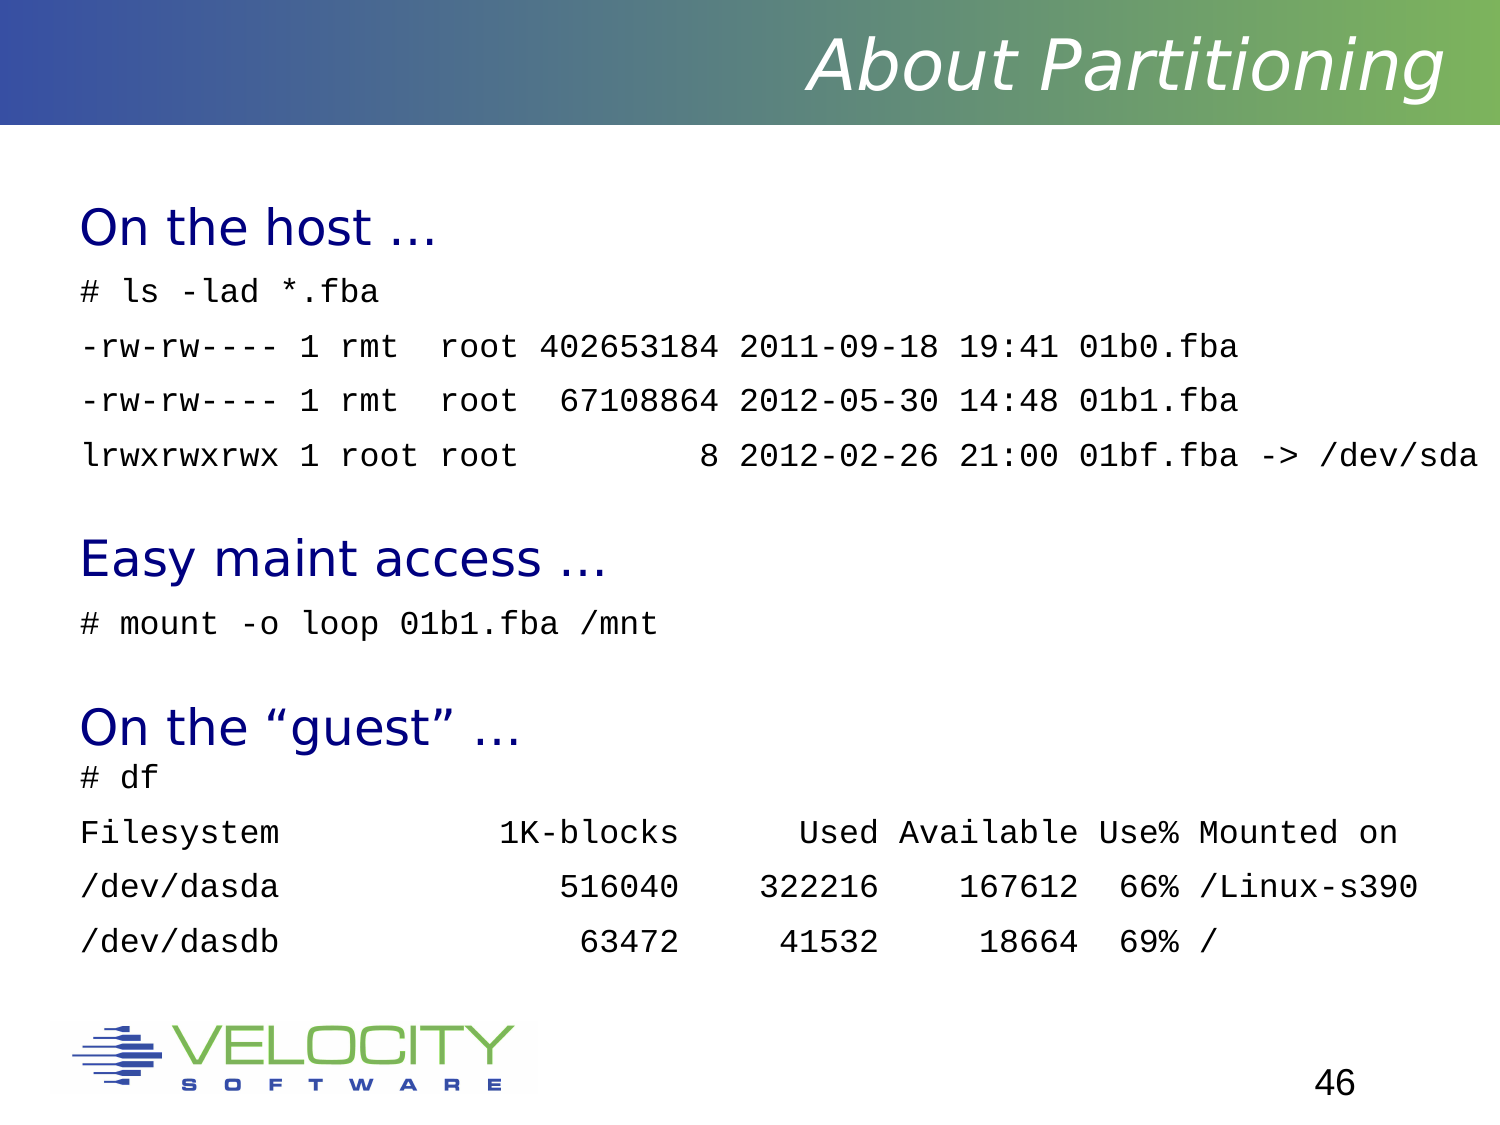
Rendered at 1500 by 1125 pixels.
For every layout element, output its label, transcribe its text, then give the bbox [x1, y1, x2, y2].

picture [50, 1076, 538, 1094]
list On the host … # ls -lad *.fba -rw-rw---- 1 rmt root 402653184 2011-09-18 19:41 01b0.fba -rw-rw---- 1 rmt root 67108864 2012-05-30 14:48 01b1.fba lrwxrwxrwx 1 root root 8 2012-02-26 21:00 01bf.fba -> /dev/sda Easy maint access … # mount -o loop 01b1.fba /mnt On the “guest” … # df Filesystem 1K-blocks Used Available Use% Mounted on /dev/dasda 516040 322216 167612 66% /Linux-s390 /dev/dasdb 63472 41532 18664 69% / [37, 187, 1500, 1076]
title About Partitioning [62, 12, 1463, 113]
